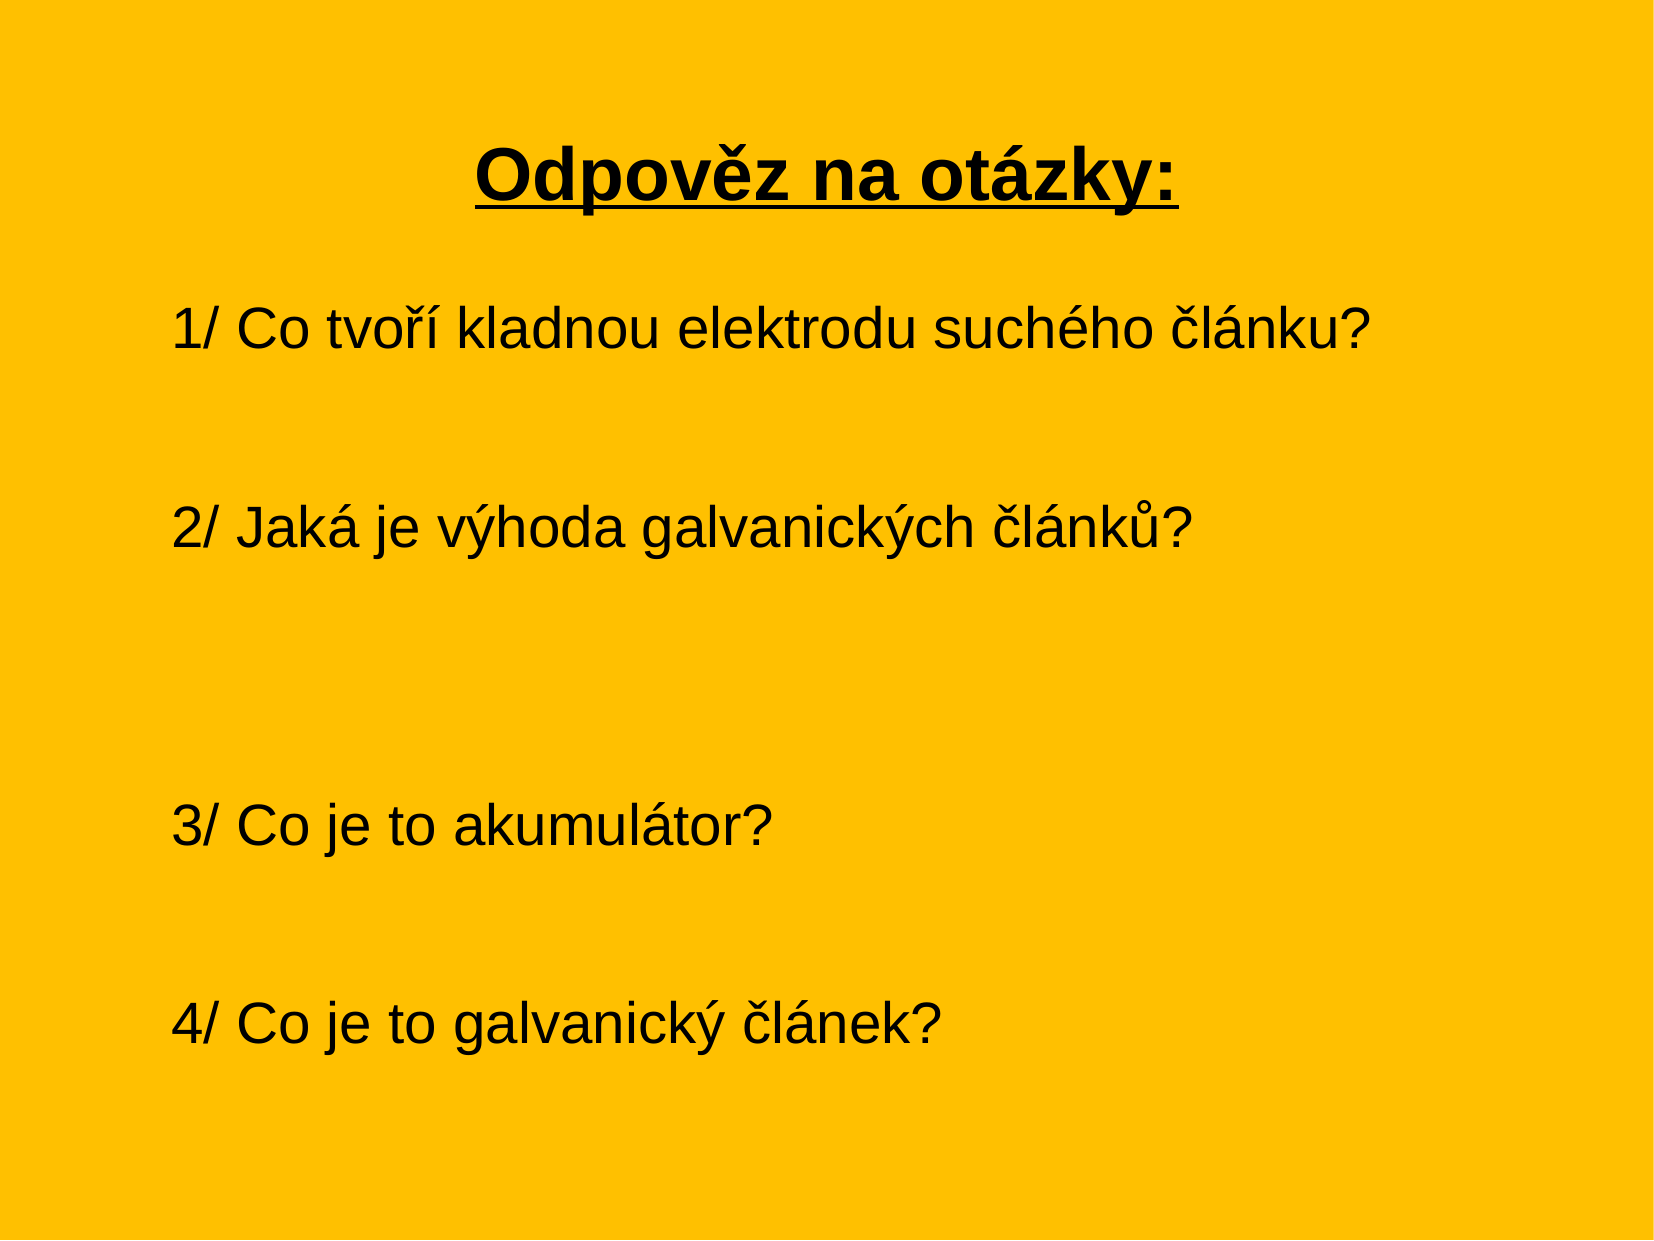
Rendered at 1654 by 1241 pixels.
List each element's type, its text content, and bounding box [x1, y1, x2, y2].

title Odpověz na otázky: [82, 125, 1571, 216]
list 1/ Co tvoří kladnou elektrodu suchého článku? 2/ Jaká je výhoda galvanických článků? 3/ Co je to akumulátor? 4/ Co je to galvanický článek? [82, 290, 1571, 1123]
